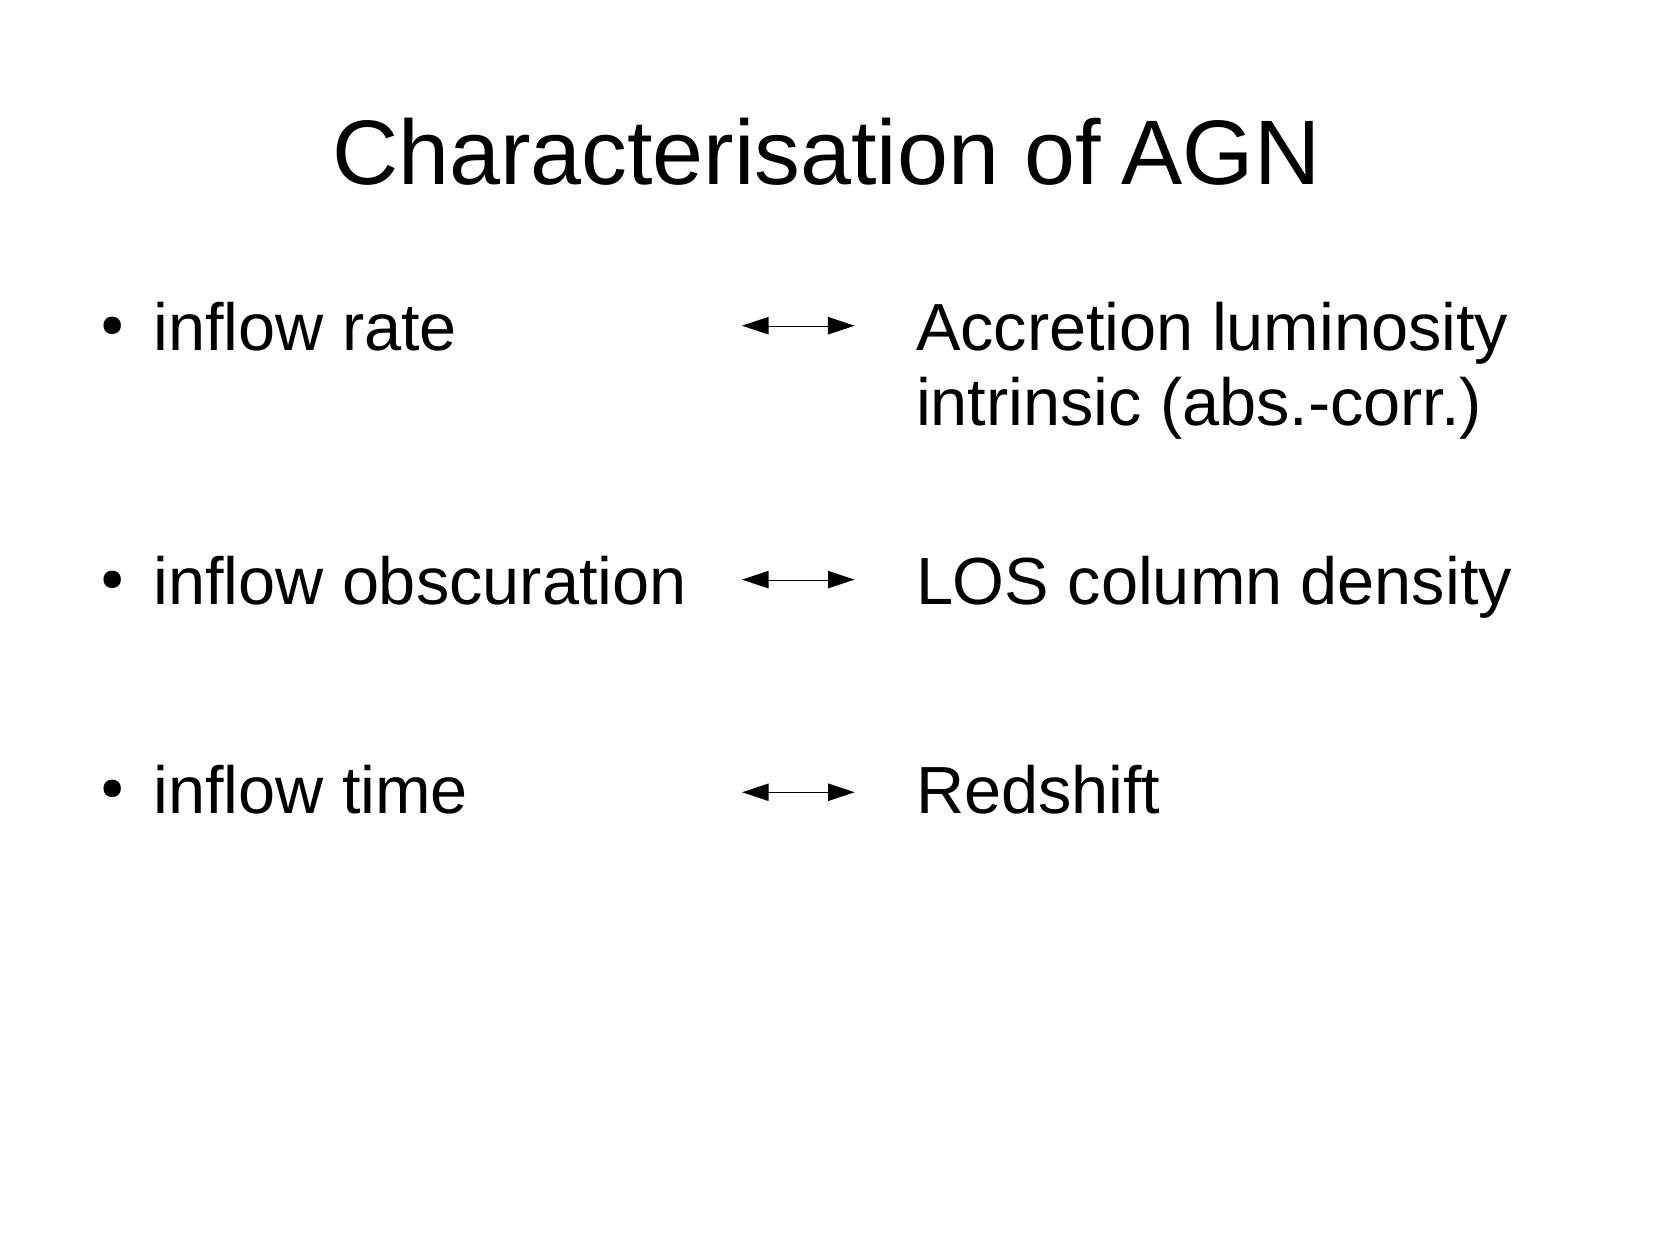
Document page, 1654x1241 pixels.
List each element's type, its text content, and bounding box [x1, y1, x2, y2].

list inflow rate inflow obscuration inflow time [82, 290, 809, 1010]
list Accretion luminosity intrinsic (abs.-corr.) LOS column density Redshift [845, 290, 1572, 1010]
title Characterisation of AGN [82, 49, 1571, 257]
